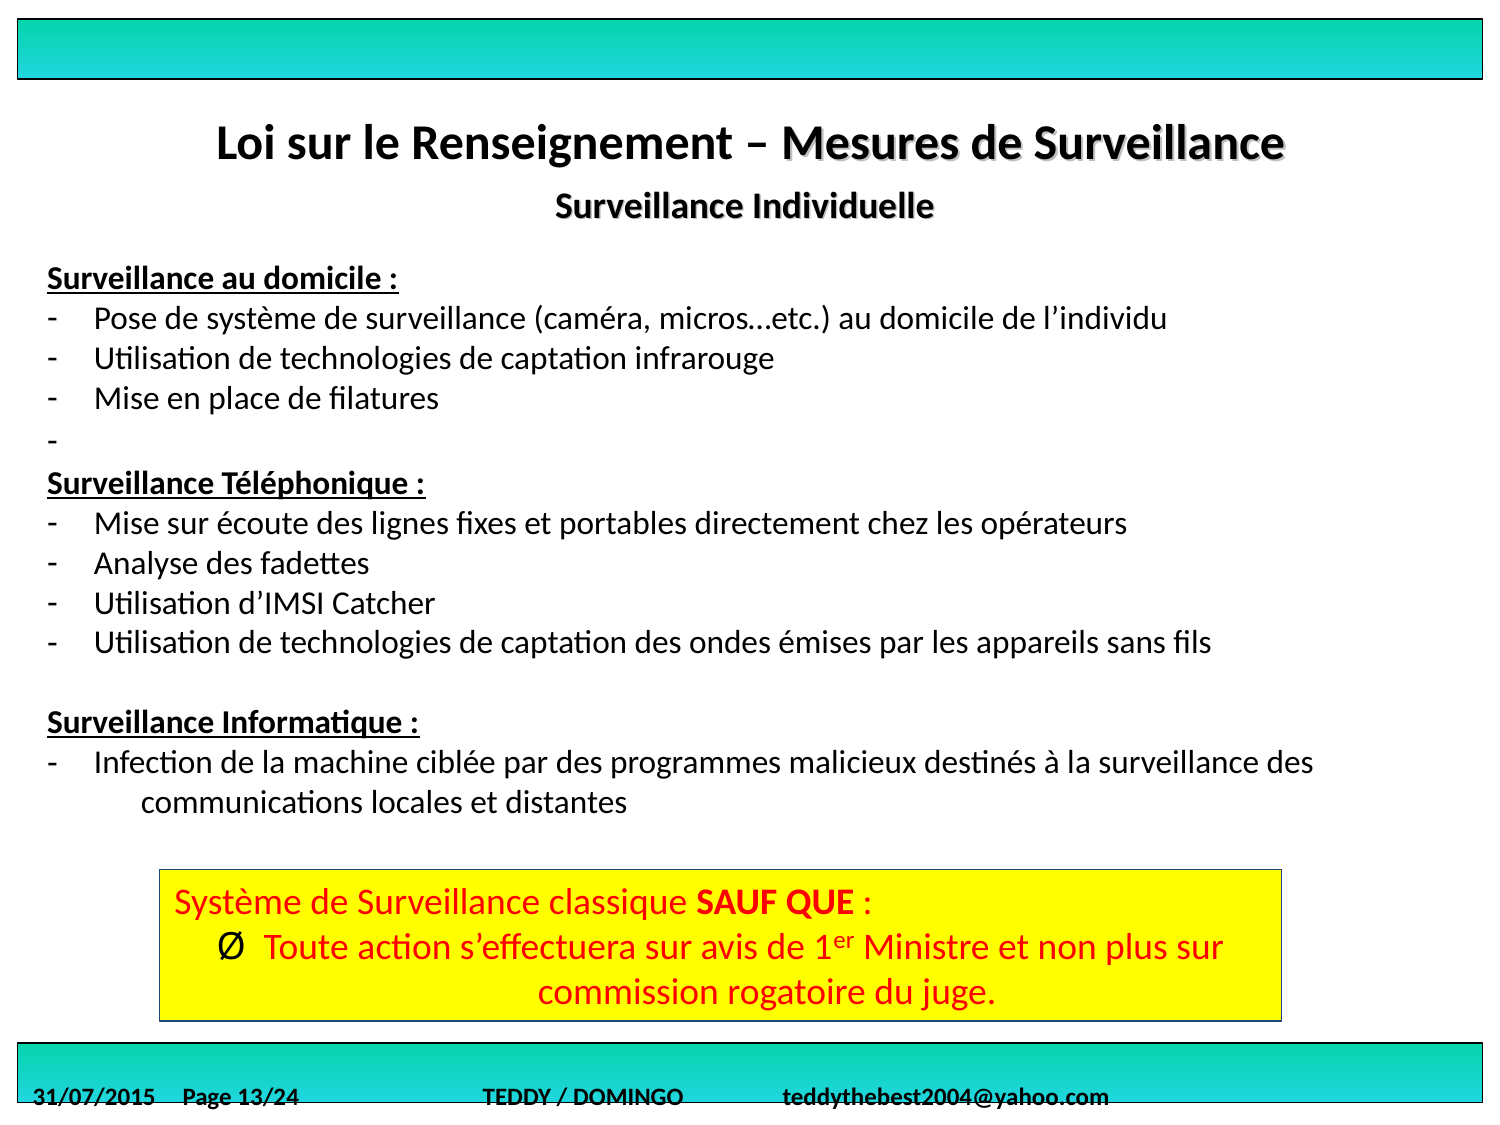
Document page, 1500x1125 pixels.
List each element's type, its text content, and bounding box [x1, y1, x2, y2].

text_box Loi sur le Renseignement – Mesures de Surveillance [19, 101, 1483, 178]
text_box Surveillance Individuelle [19, 173, 1471, 234]
text_box [17, 42, 1483, 80]
text_box 31/07/2015 Page 13/24 TEDDY / DOMINGO teddythebest2004@yahoo.com [17, 1042, 1483, 1103]
text_box Système de Surveillance classique SAUF QUE : Toute action s’effectuera sur avis de 1er Ministre et non plus sur commission rogatoire du juge. [159, 869, 1282, 1022]
text_box Surveillance au domicile : Pose de système de surveillance (caméra, micros…etc.) au domicile de l’individu Utilisation de technologies de captation infrarouge Mise en place de filatures Surveillance Téléphonique : Mise sur écoute des lignes fixes et portables directement chez les opérateurs Analyse des fadettes Utilisation d’IMSI Catcher Utilisation de technologies de captation des ondes émises par les appareils sans fils Surveillance Informatique : Infection de la machine ciblée par des programmes malicieux destinés à la surveillance des communications locales et distantes [32, 248, 1483, 870]
